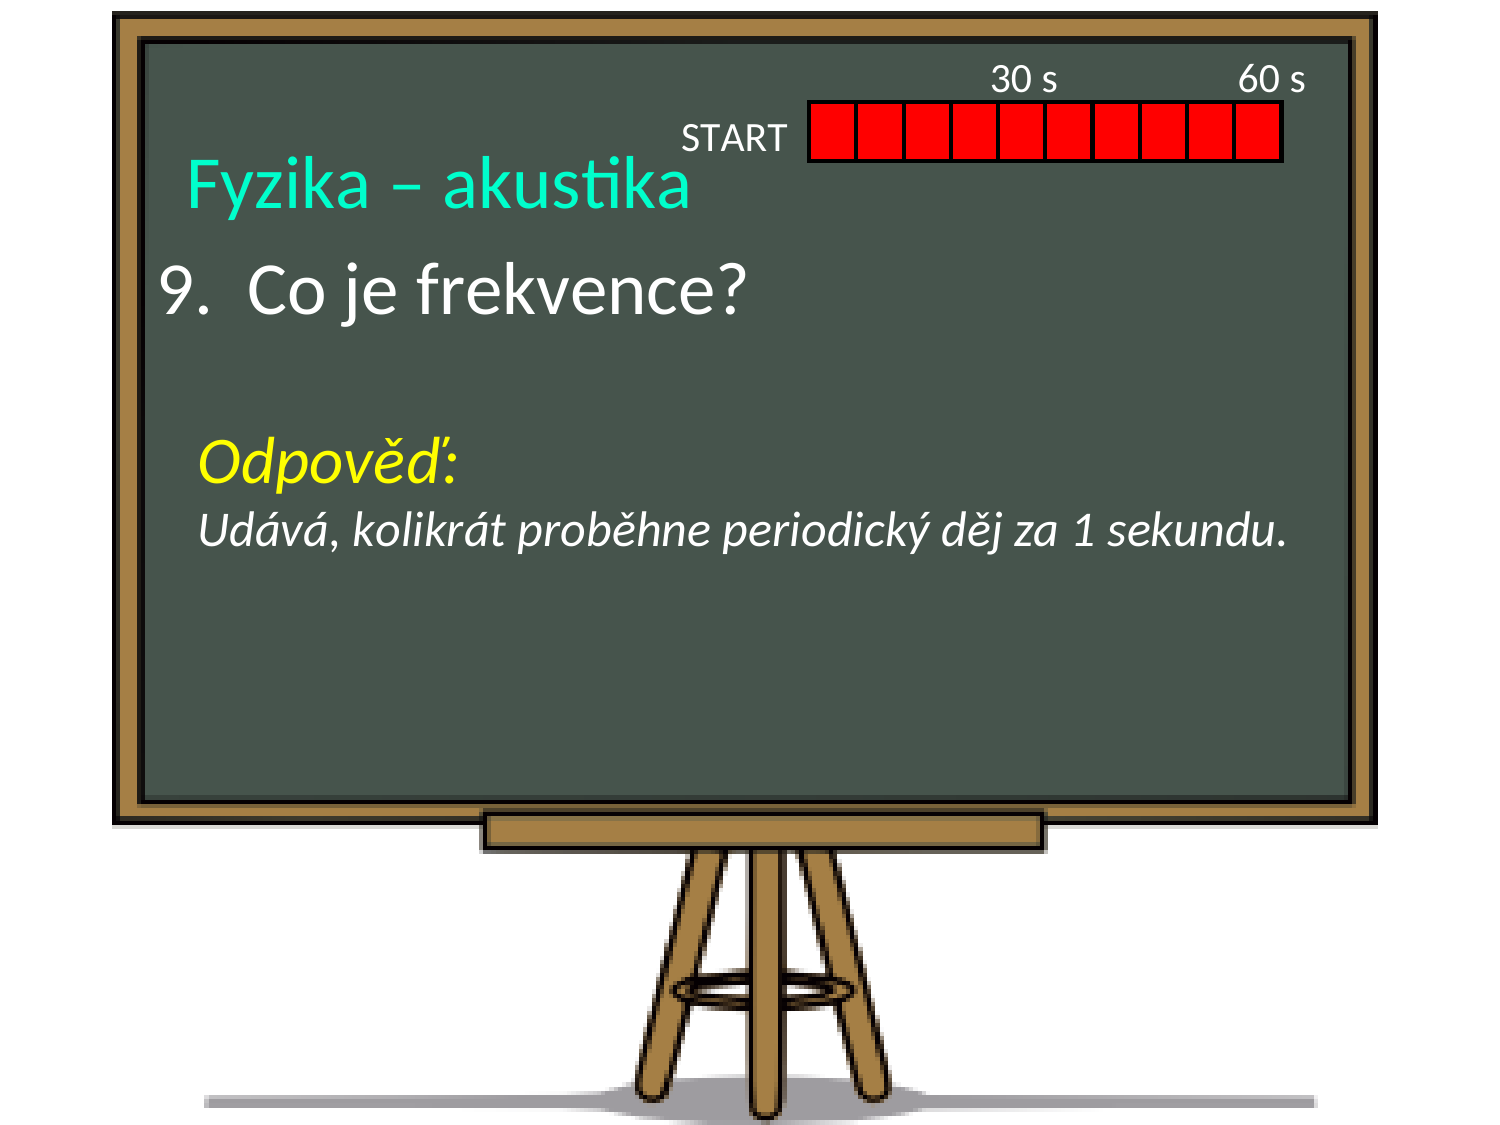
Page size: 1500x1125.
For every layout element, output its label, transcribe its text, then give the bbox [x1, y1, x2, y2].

text_box Fyzika – akustika [171, 125, 709, 231]
picture [112, 11, 1378, 1125]
text_box 30 s [975, 42, 1073, 109]
text_box 60 s [1222, 42, 1321, 109]
text_box Odpověď: Udává, kolikrát proběhne periodický děj za 1 sekundu. [183, 408, 1341, 745]
text_box START [666, 101, 803, 168]
text_box [809, 101, 1282, 161]
text_box 9. Co je frekvence? [141, 231, 1010, 338]
